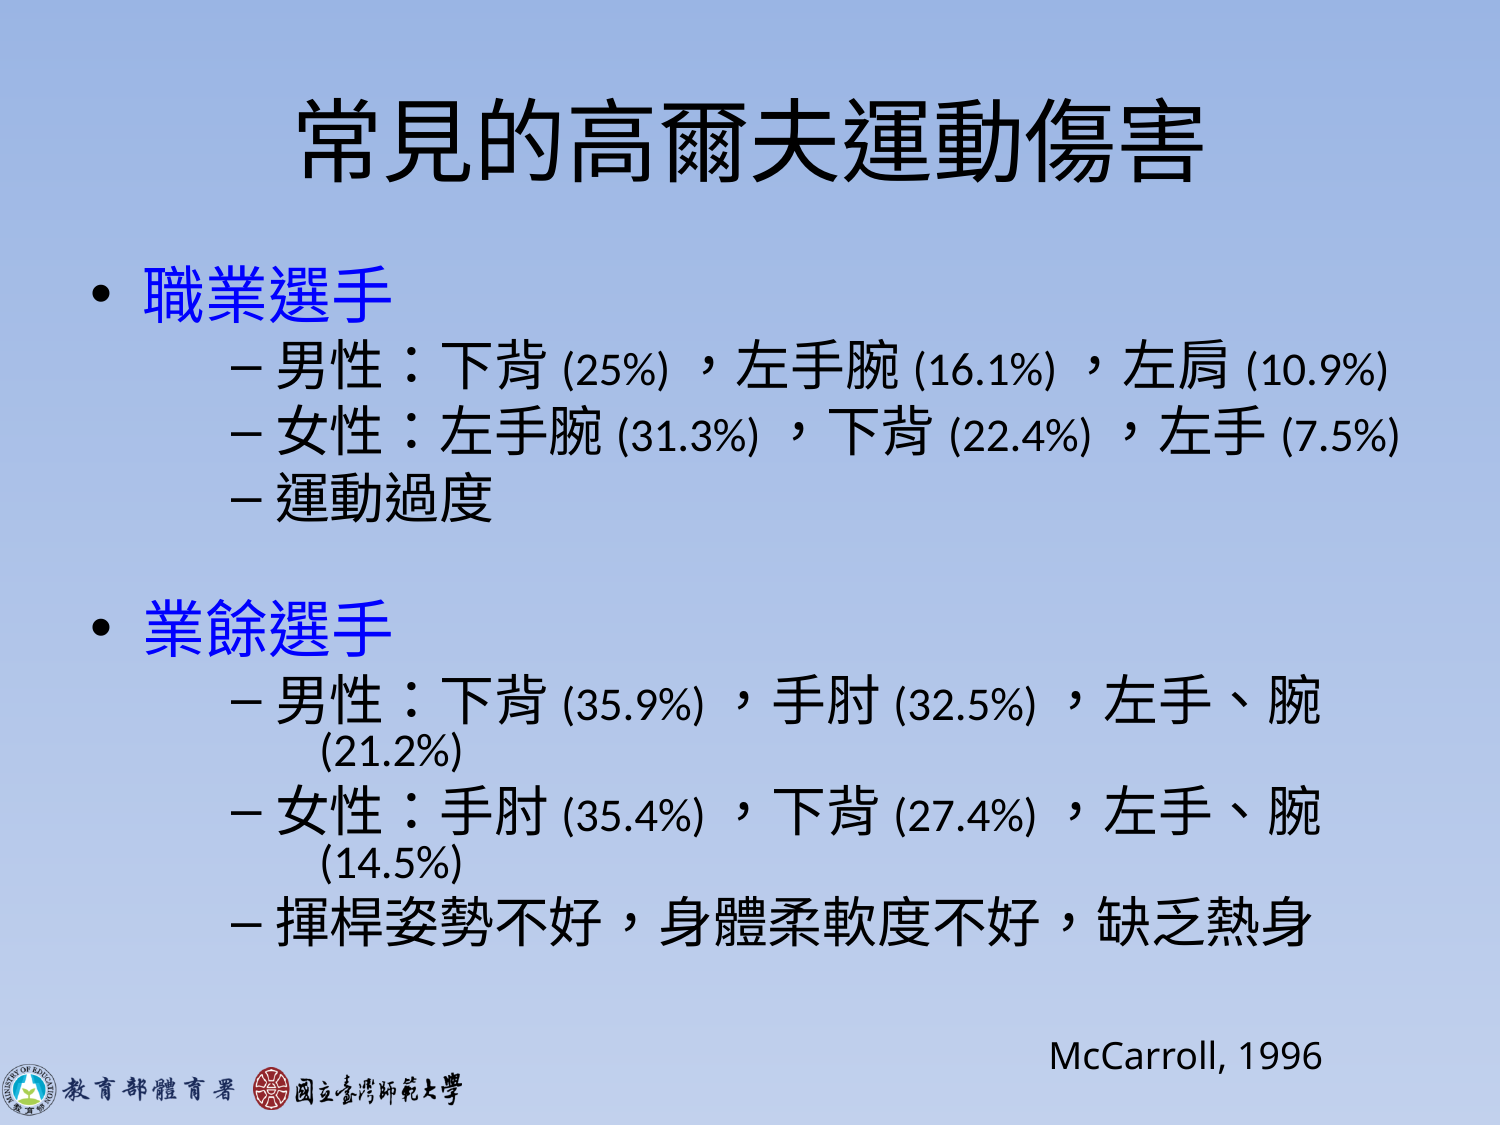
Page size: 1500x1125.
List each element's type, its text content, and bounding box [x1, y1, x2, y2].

text_box McCarroll, 1996 [1033, 1024, 1438, 1085]
title 常見的高爾夫運動傷害 [75, 45, 1426, 233]
list 職業選手 男性：下背(25%)，左手腕(16.1%)，左肩(10.9%) 女性：左手腕(31.3%)，下背(22.4%)，左手(7.5%) 運動過度 業餘選手 男性：下背(35.9%)，手肘(32.5%)，左手、腕(21.2%) 女性：手肘(35.4%)，下背(27.4%)，左手、腕(14.5%) 揮桿姿勢不好，身體柔軟度不好，缺乏熱身 [75, 262, 1438, 1005]
